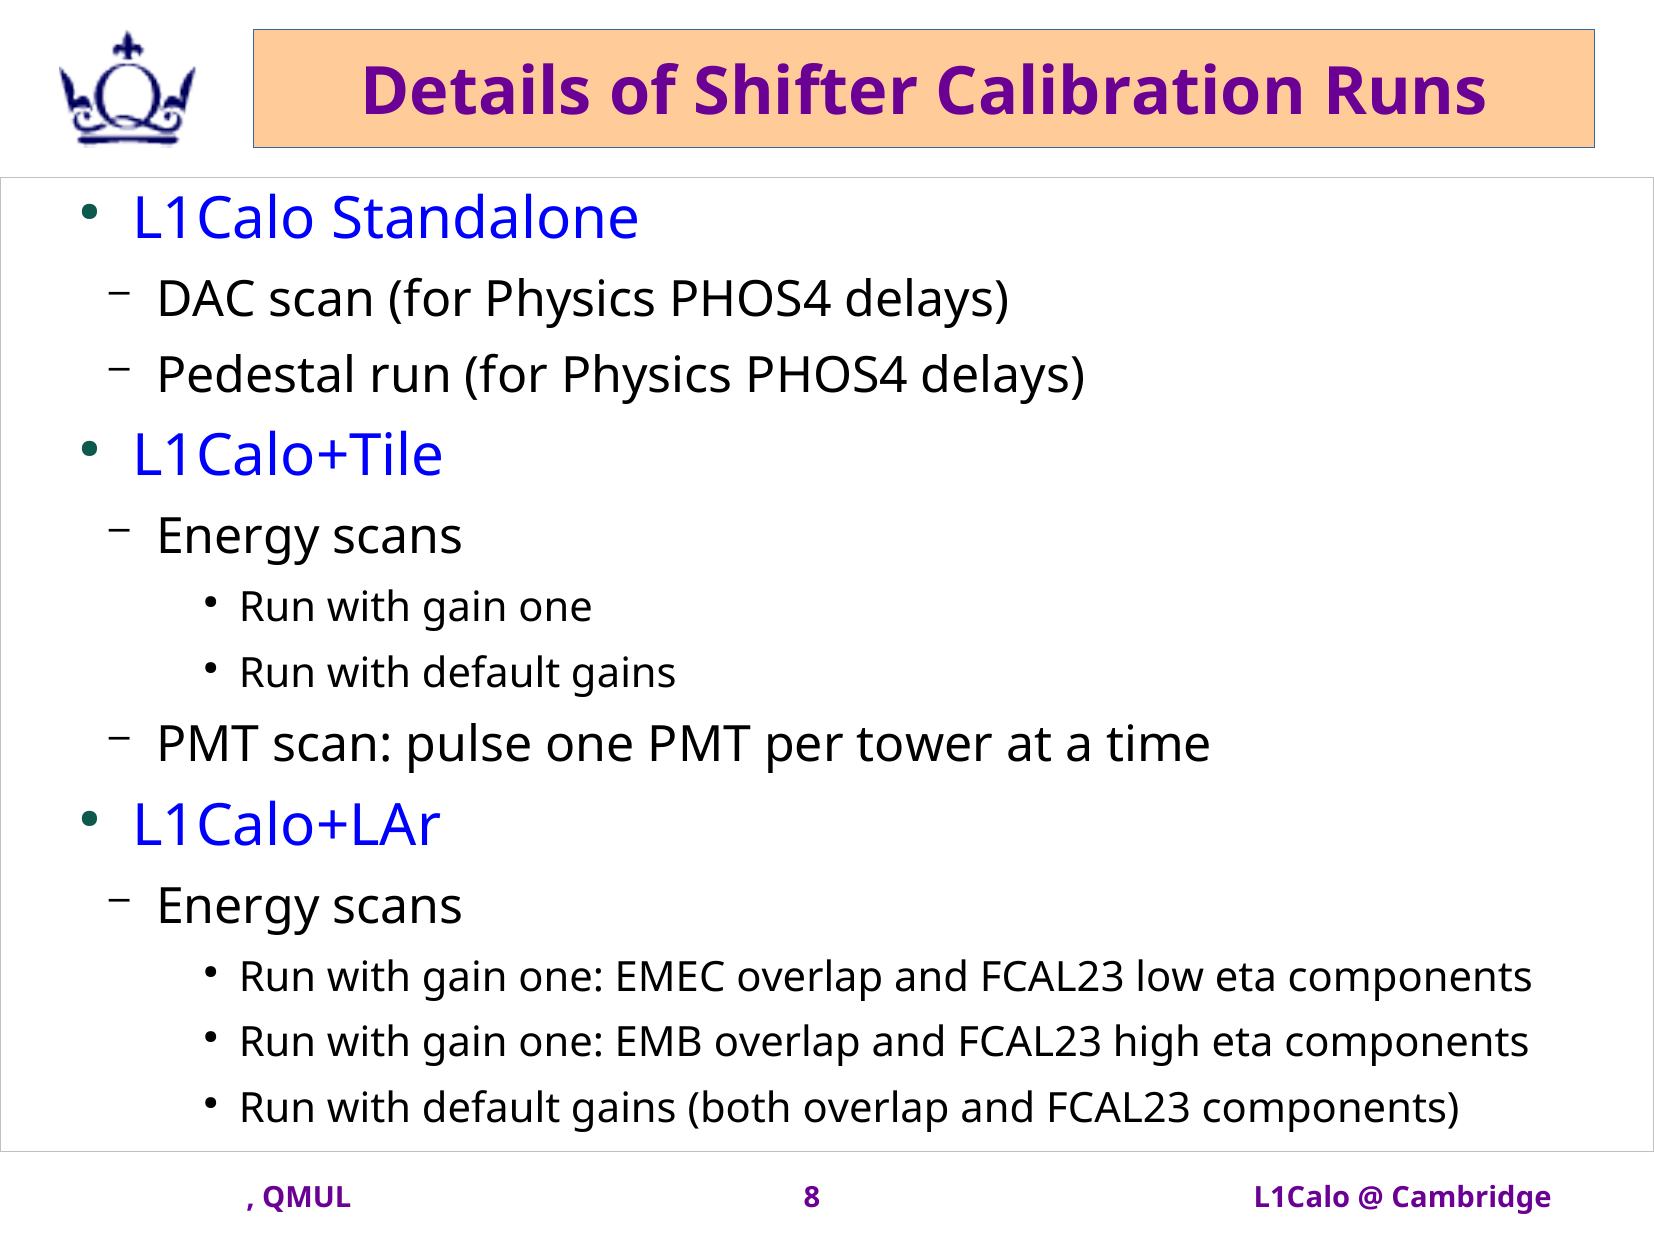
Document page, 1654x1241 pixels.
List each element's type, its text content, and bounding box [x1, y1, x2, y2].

list L1Calo Standalone DAC scan (for Physics PHOS4 delays) Pedestal run (for Physics PHOS4 delays) L1Calo+Tile Energy scans Run with gain one Run with default gains PMT scan: pulse one PMT per tower at a time L1Calo+LAr Energy scans Run with gain one: EMEC overlap and FCAL23 low eta components Run with gain one: EMB overlap and FCAL23 high eta components Run with default gains (both overlap and FCAL23 components) [61, 181, 1605, 1158]
picture [59, 29, 200, 148]
title Details of Shifter Calibration Runs [253, 29, 1595, 148]
